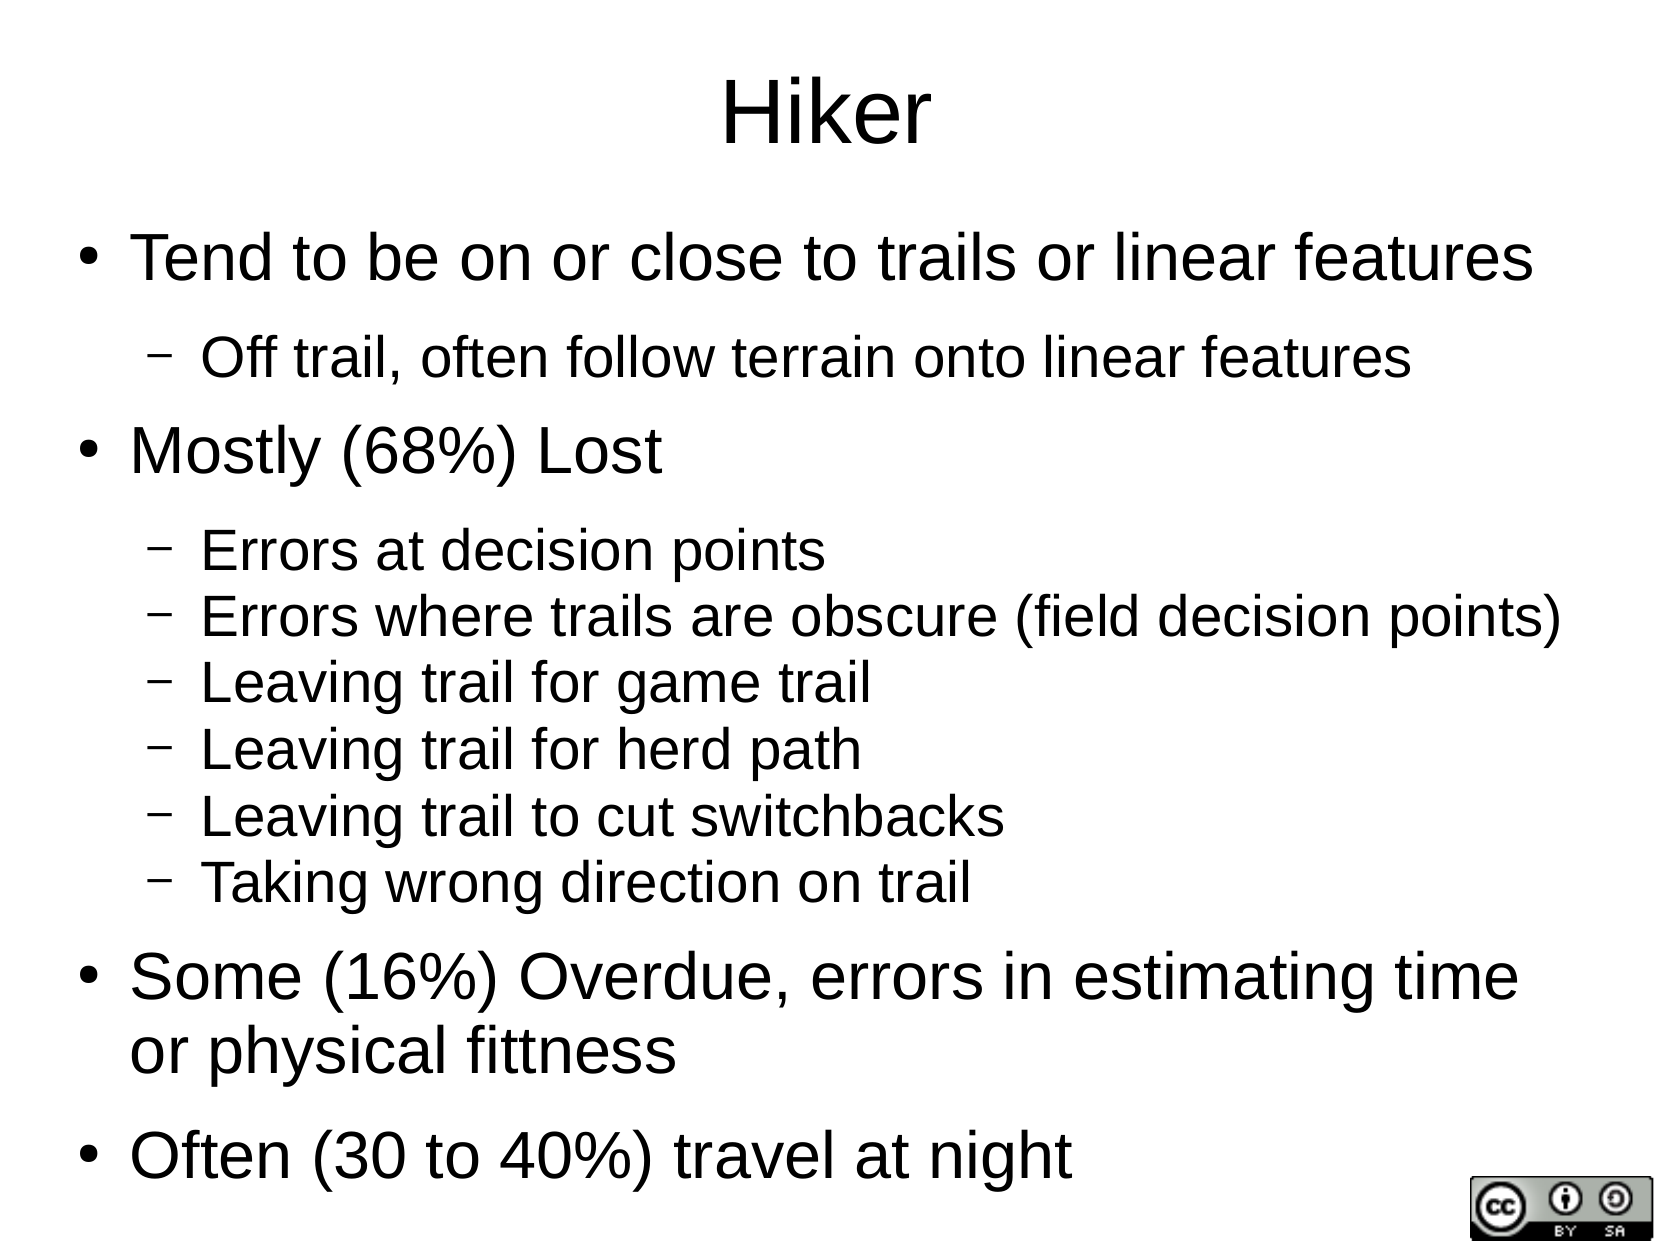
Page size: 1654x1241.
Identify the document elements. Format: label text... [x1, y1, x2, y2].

list Tend to be on or close to trails or linear features Off trail, often follow terrain onto linear features Mostly (68%) Lost Errors at decision points Errors where trails are obscure (field decision points) Leaving trail for game trail Leaving trail for herd path Leaving trail to cut switchbacks Taking wrong direction on trail Some (16%) Overdue, errors in estimating time or physical fittness Often (30 to 40%) travel at night [59, 220, 1594, 1149]
title Hiker [82, 8, 1571, 216]
picture [1470, 1176, 1654, 1241]
